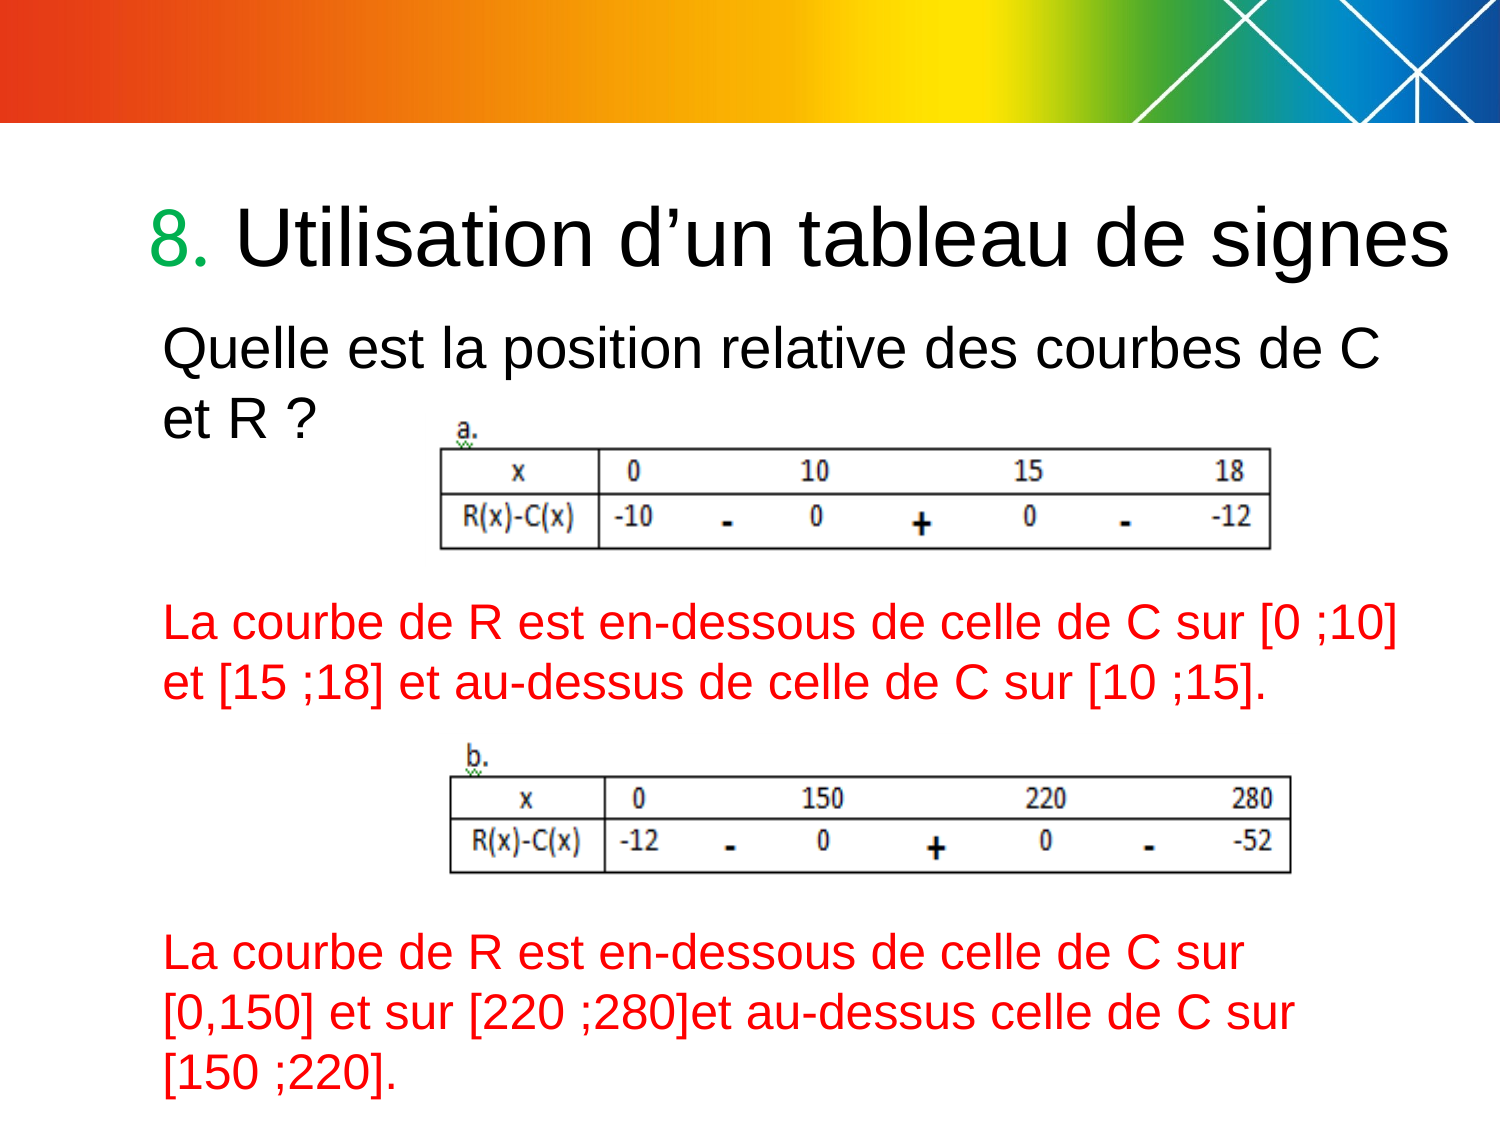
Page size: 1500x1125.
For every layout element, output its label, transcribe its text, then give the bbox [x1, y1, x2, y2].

text_box 8. Utilisation d’un tableau de signes [133, 163, 1500, 303]
picture [438, 732, 1300, 886]
picture [424, 413, 1288, 567]
text_box Quelle est la position relative des courbes de C et R ? La courbe de R est en-dessous de celle de C sur [0 ;10] et [15 ;18] et au-dessus de celle de C sur [10 ;15]. La courbe de R est en-dessous de celle de C sur [0,150] et sur [220 ;280]et au-dessus celle de C sur [150 ;220]. [147, 303, 1419, 1125]
picture [0, 0, 1358, 123]
picture [1340, 0, 1500, 123]
